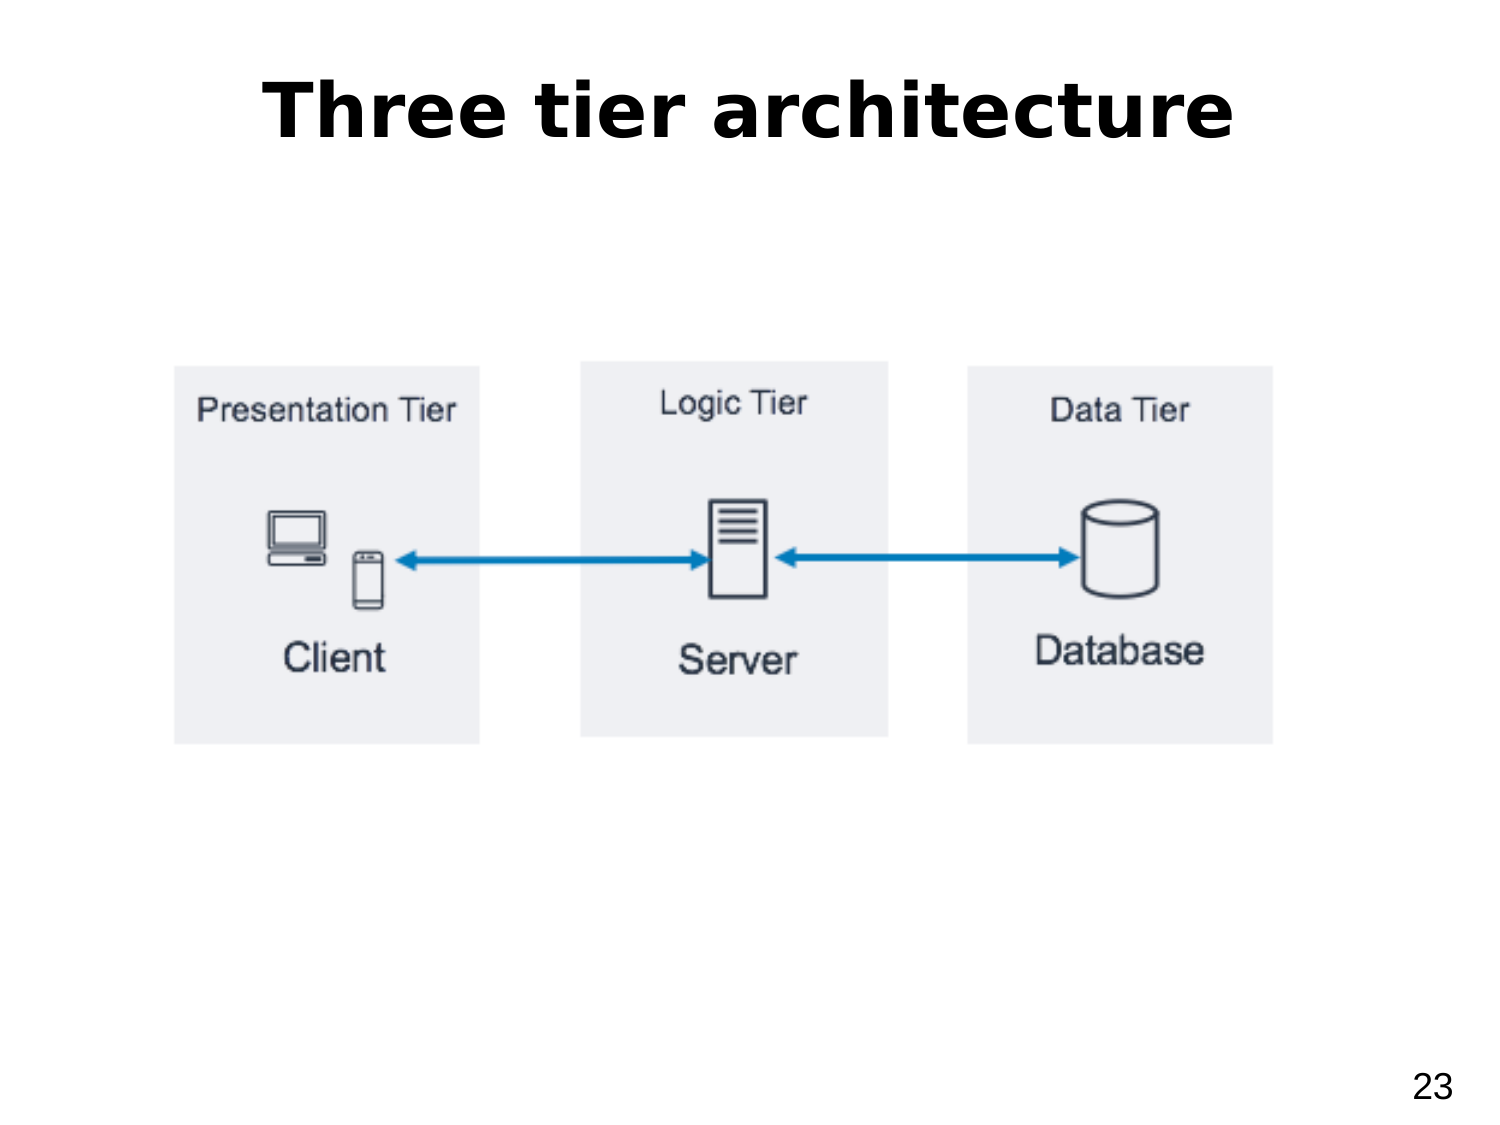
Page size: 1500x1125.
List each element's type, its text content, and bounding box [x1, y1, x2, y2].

title Three tier architecture [75, 44, 1425, 177]
picture [74, 309, 1425, 870]
